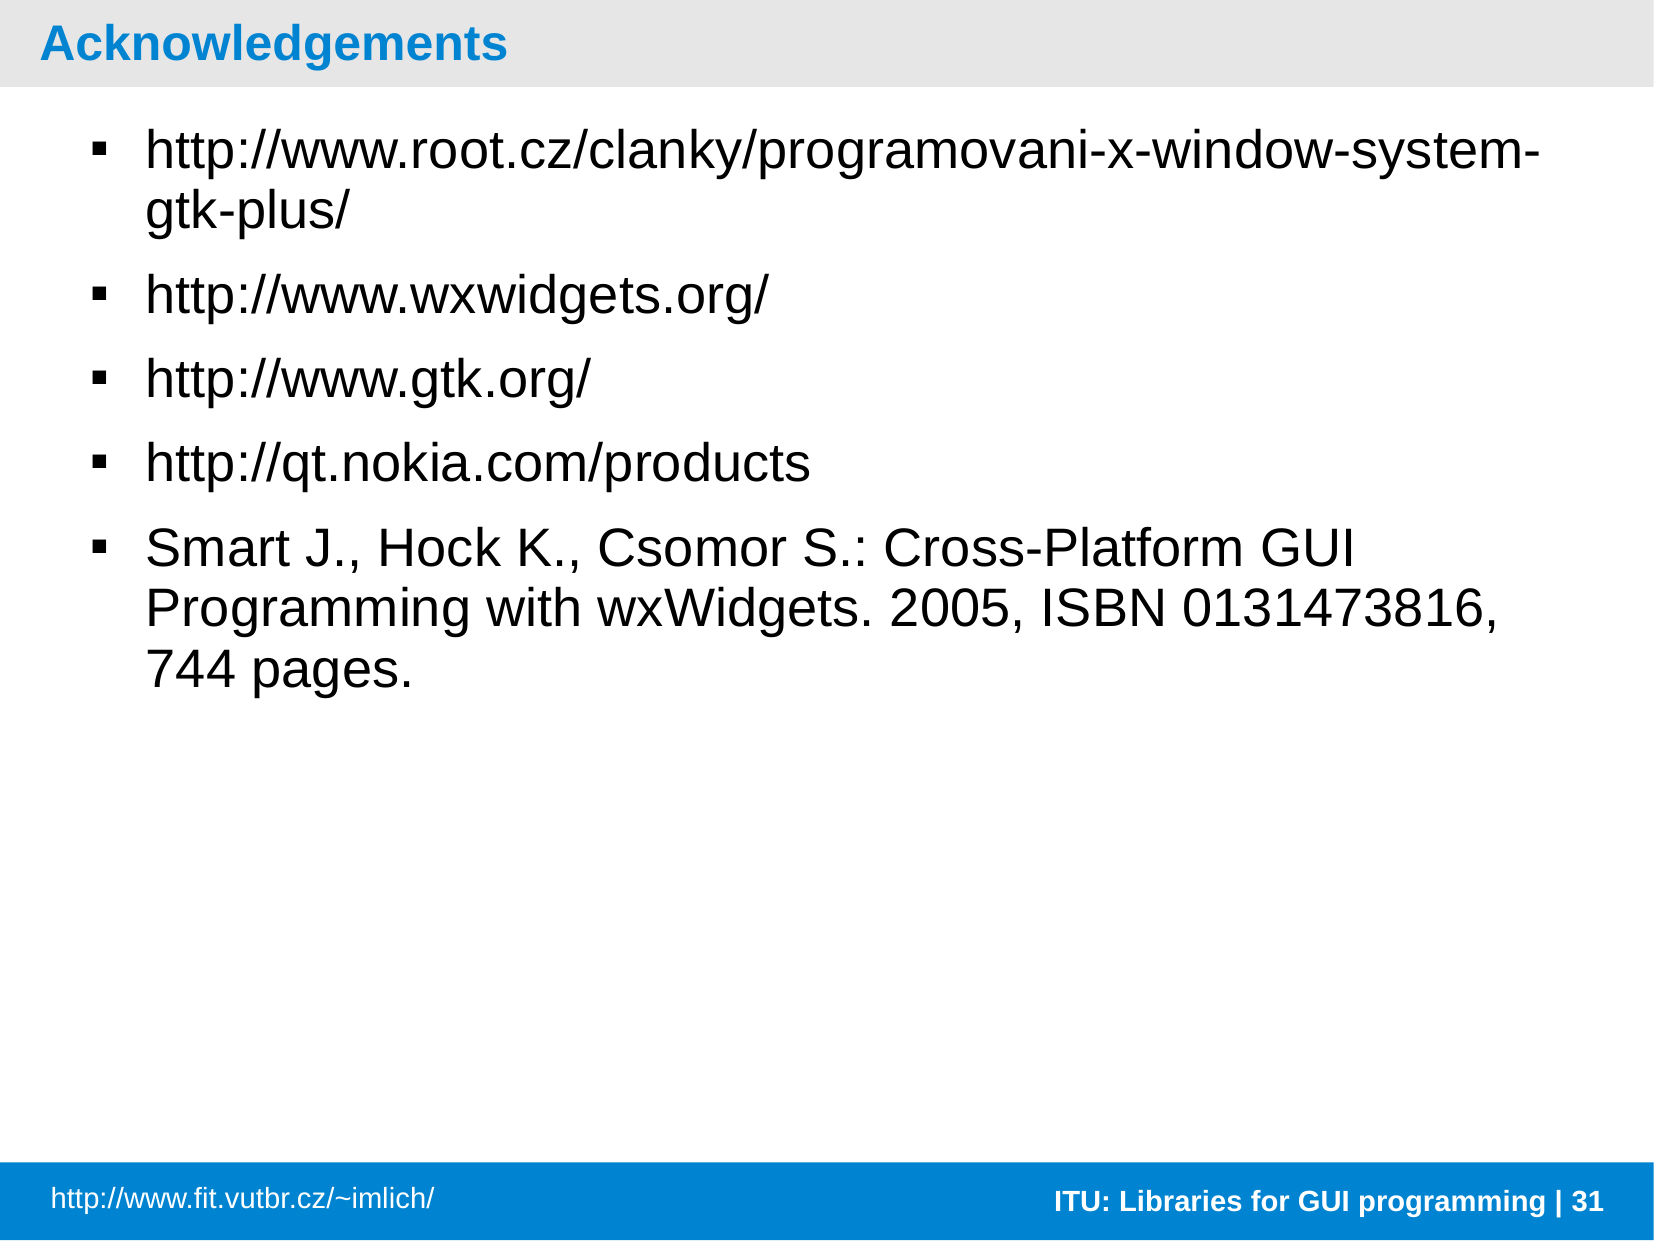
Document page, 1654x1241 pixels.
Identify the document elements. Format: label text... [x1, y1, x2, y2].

title Acknowledgements [39, 11, 1615, 76]
list http://www.root.cz/clanky/programovani-x-window-system-gtk-plus/ http://www.wxwidgets.org/ http://www.gtk.org/ http://qt.nokia.com/products Smart J., Hock K., Csomor S.: Cross-Platform GUI Programming with wxWidgets. 2005, ISBN 0131473816, 744 pages. [75, 119, 1564, 1111]
